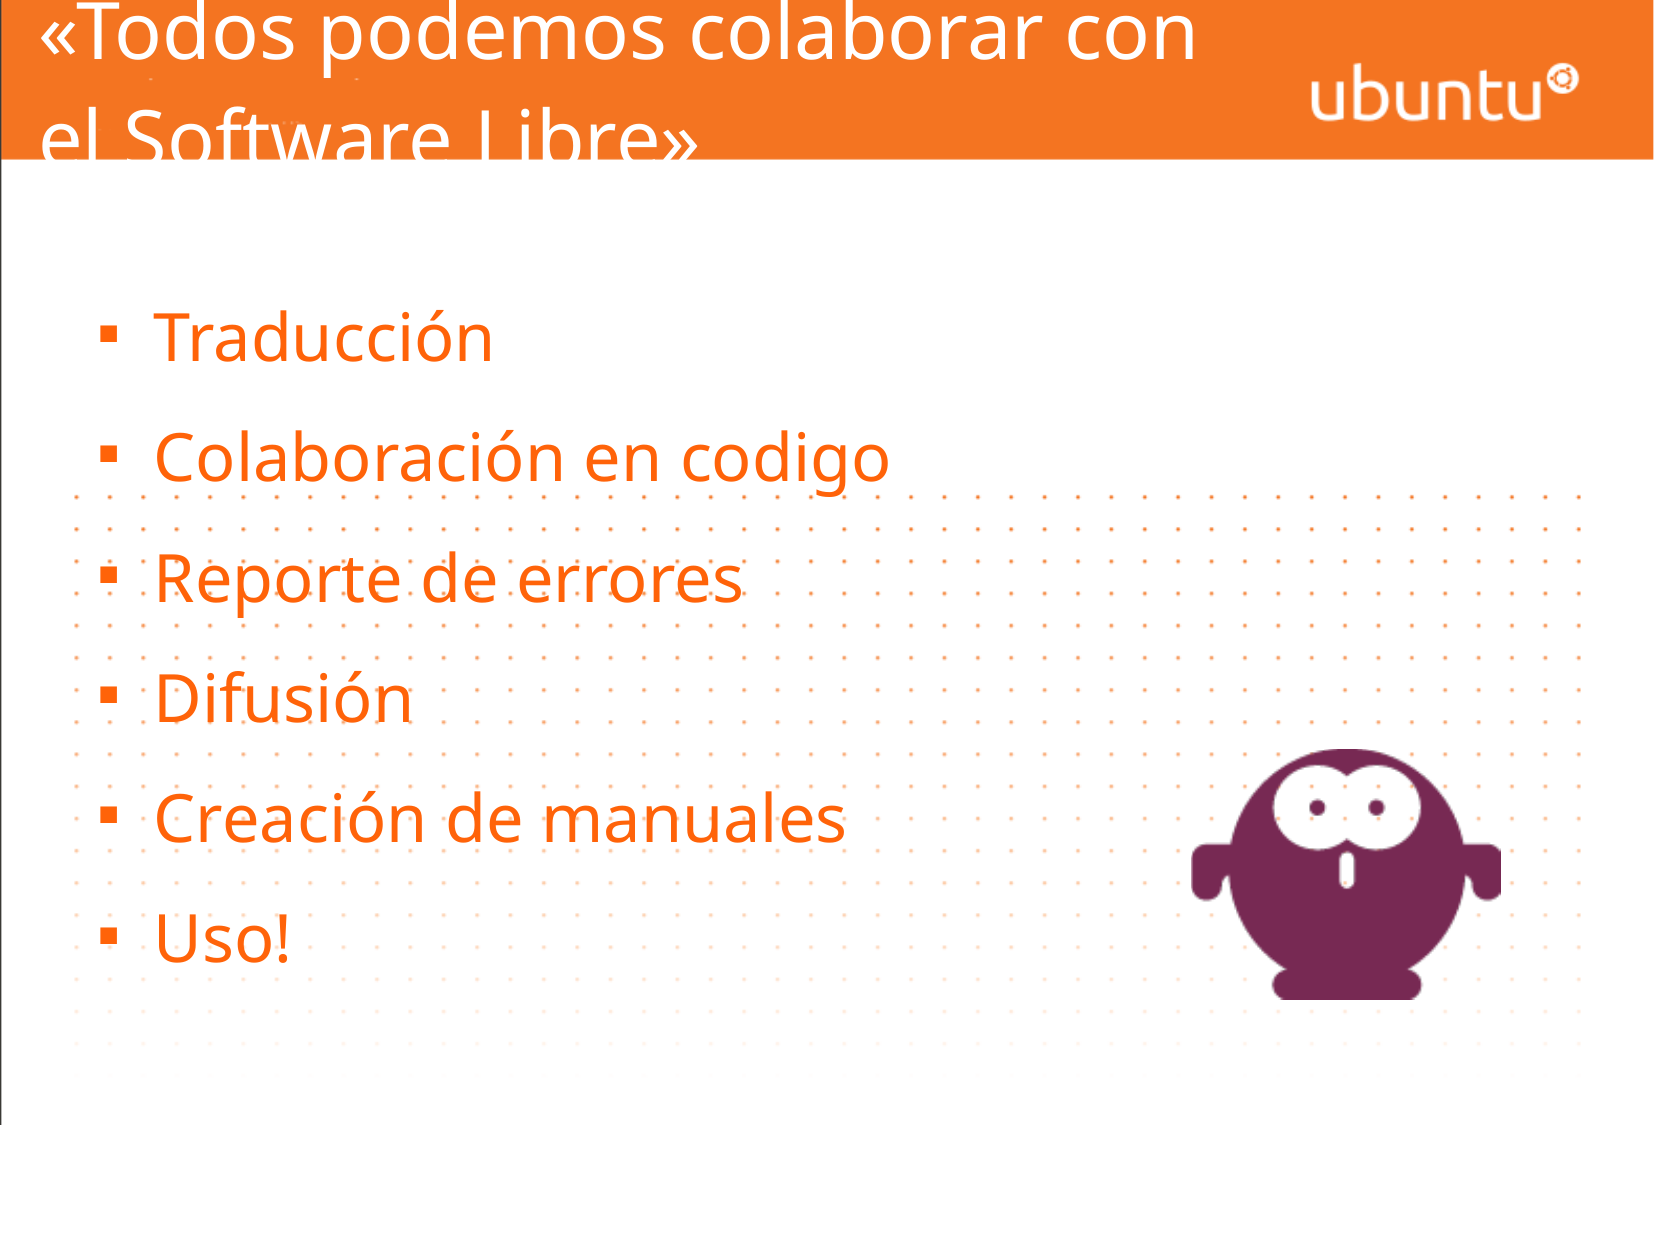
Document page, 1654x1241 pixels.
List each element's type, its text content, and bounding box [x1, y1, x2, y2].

picture [0, 0, 1654, 1125]
title «Todos podemos colaborar con el Software Libre» [38, 0, 1266, 172]
list Traducción Colaboración en codigo Reporte de errores Difusión Creación de manuales Uso! [82, 290, 1571, 1109]
